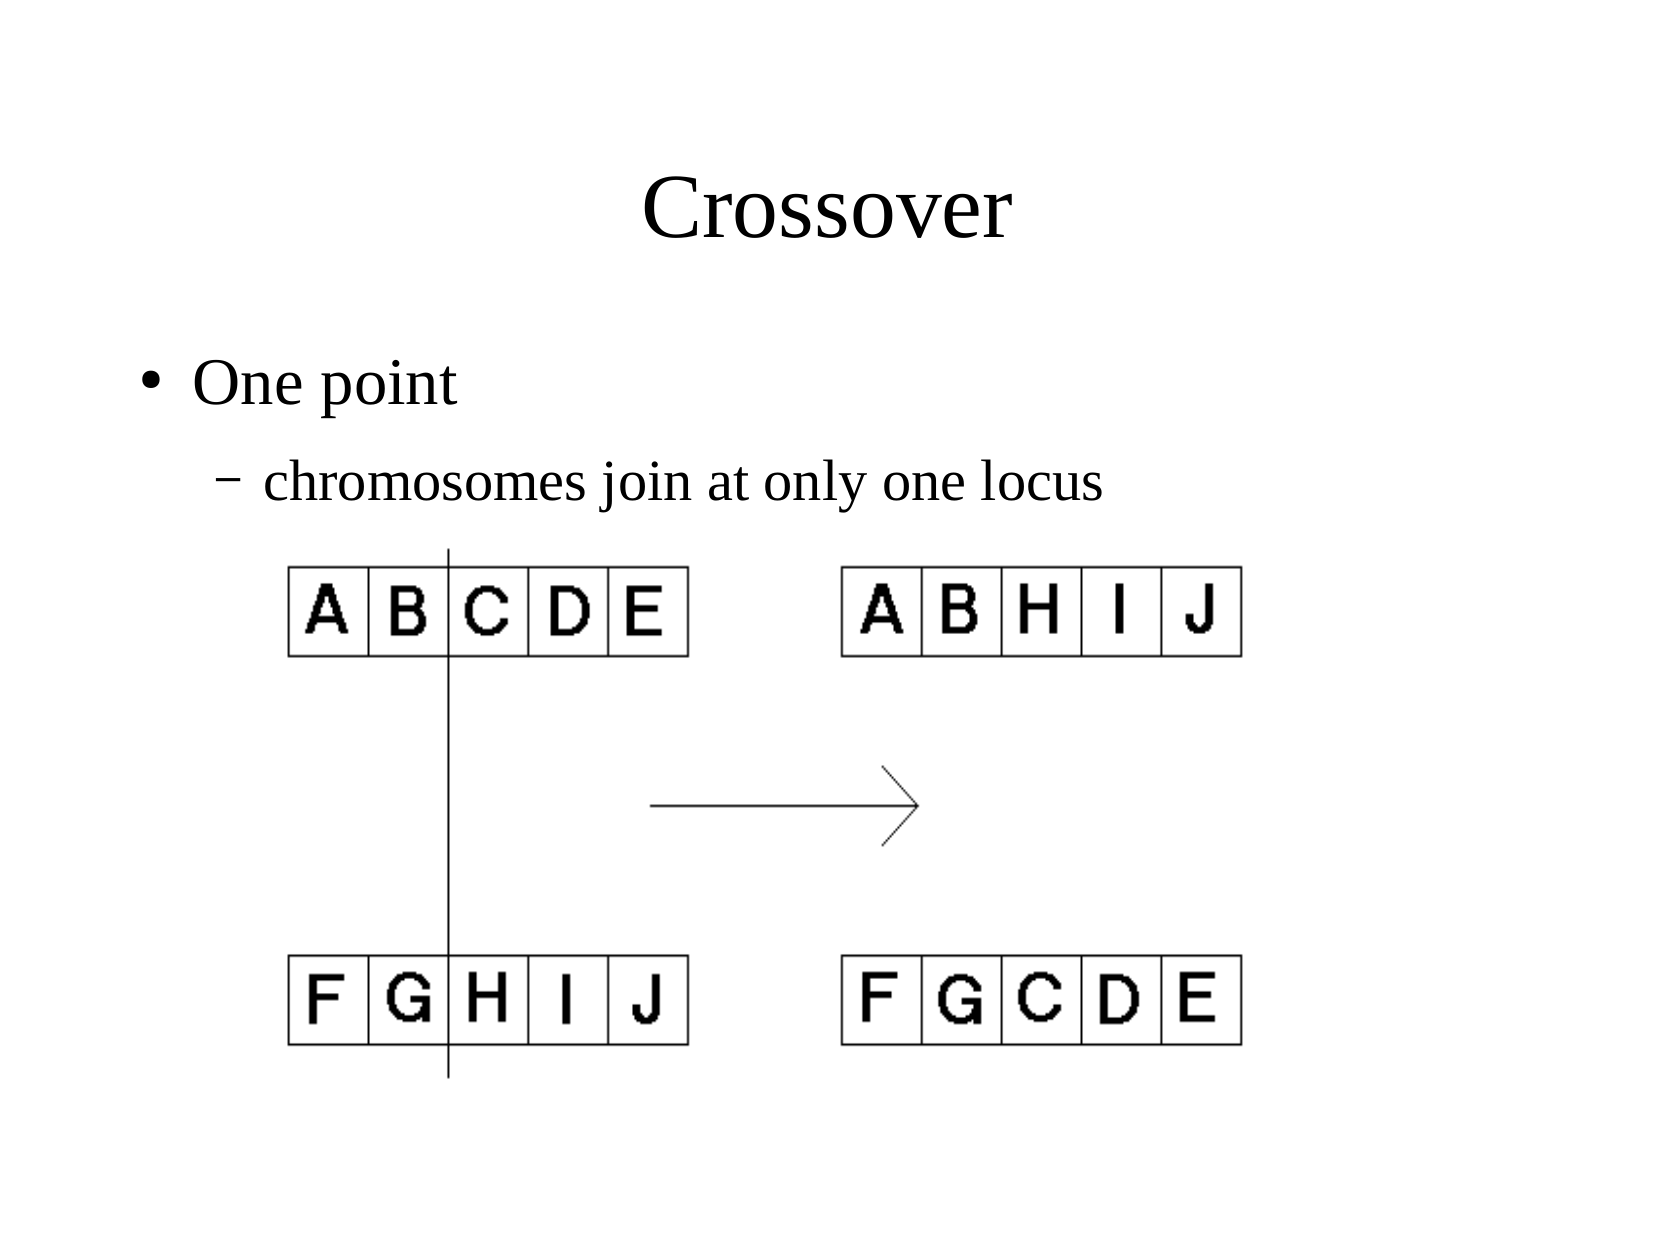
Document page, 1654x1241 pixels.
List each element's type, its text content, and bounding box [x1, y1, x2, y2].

list One point chromosomes join at only one locus [121, 344, 1534, 535]
chart [257, 532, 1268, 1094]
title Crossover [121, 102, 1534, 311]
